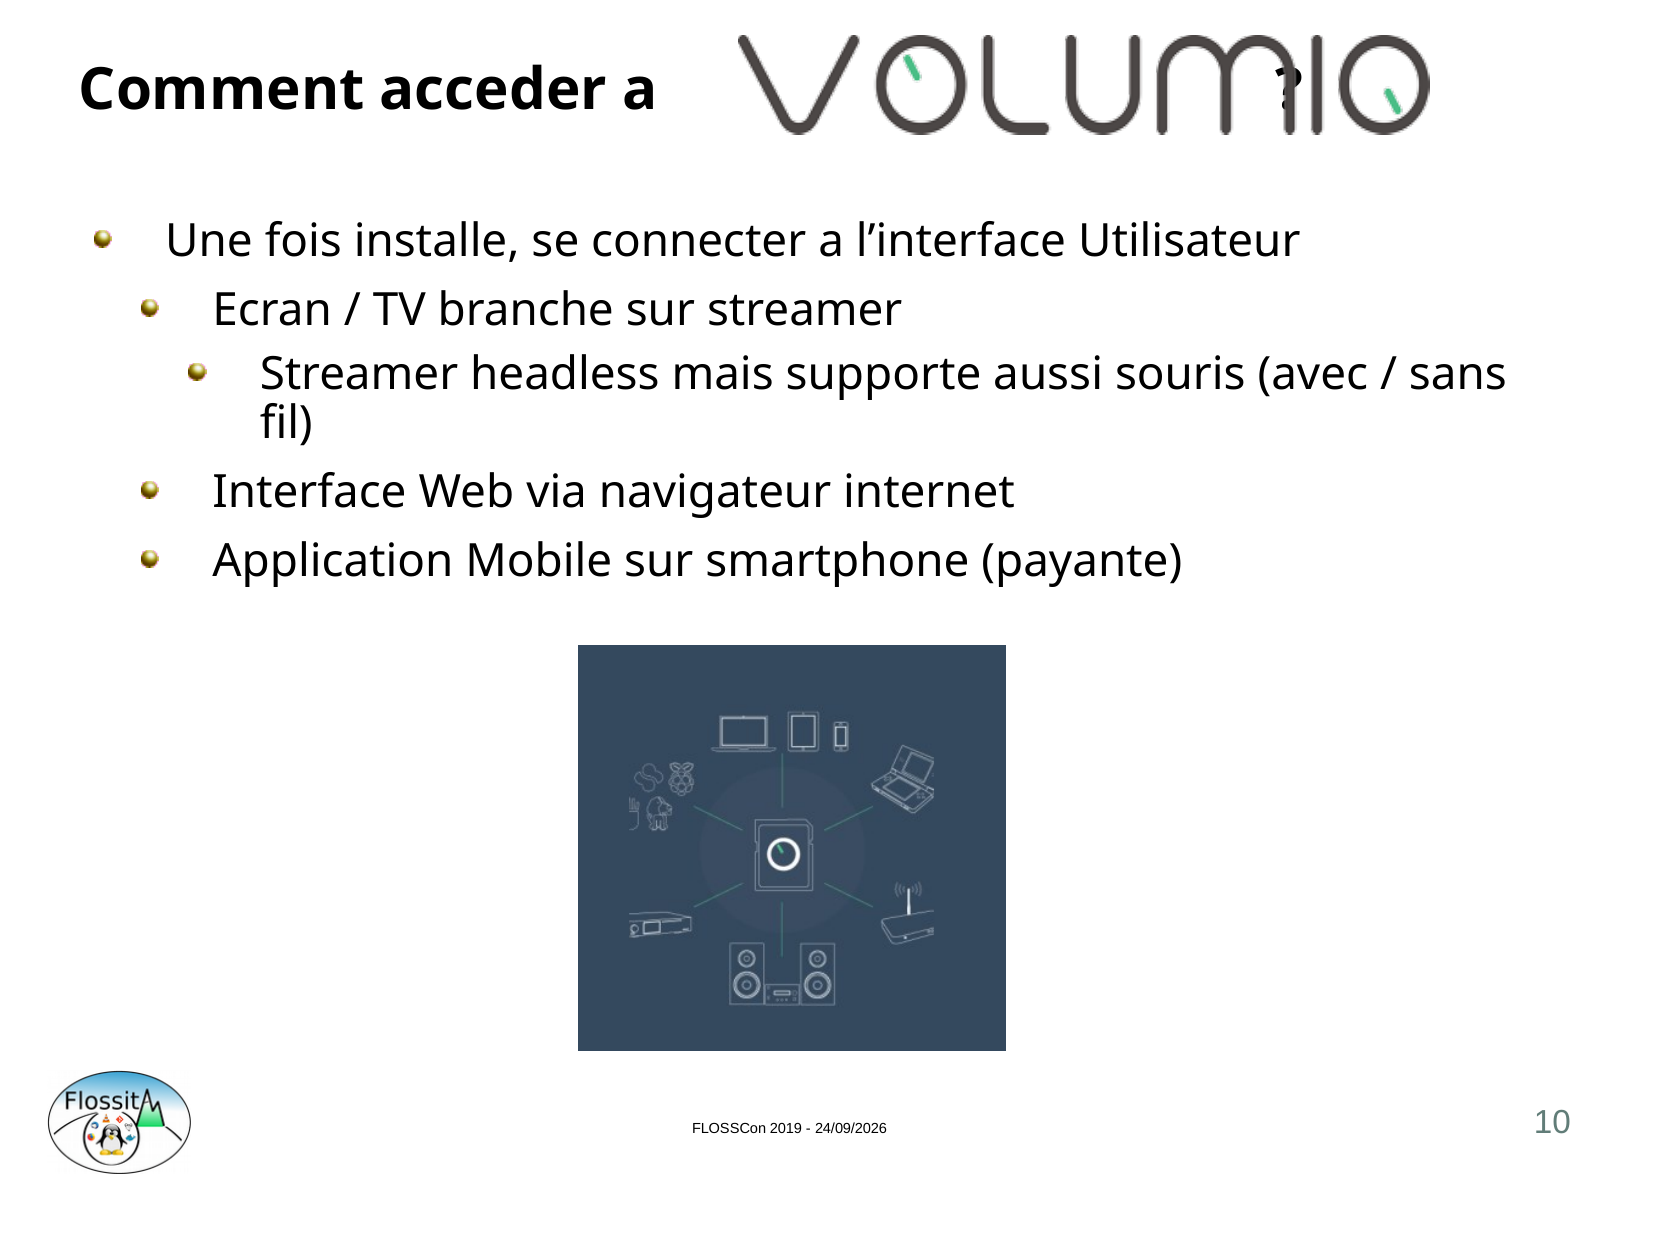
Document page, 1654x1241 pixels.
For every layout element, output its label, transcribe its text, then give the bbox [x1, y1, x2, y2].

title Comment acceder a ? [63, 43, 1552, 157]
picture [47, 1070, 191, 1174]
list Une fois installe, se connecter a l’interface Utilisateur Ecran / TV branche sur streamer Streamer headless mais supporte aussi souris (avec / sans fil) Interface Web via navigateur internet Application Mobile sur smartphone (payante) [82, 217, 1571, 757]
picture [738, 35, 1430, 135]
picture [578, 645, 1006, 1051]
